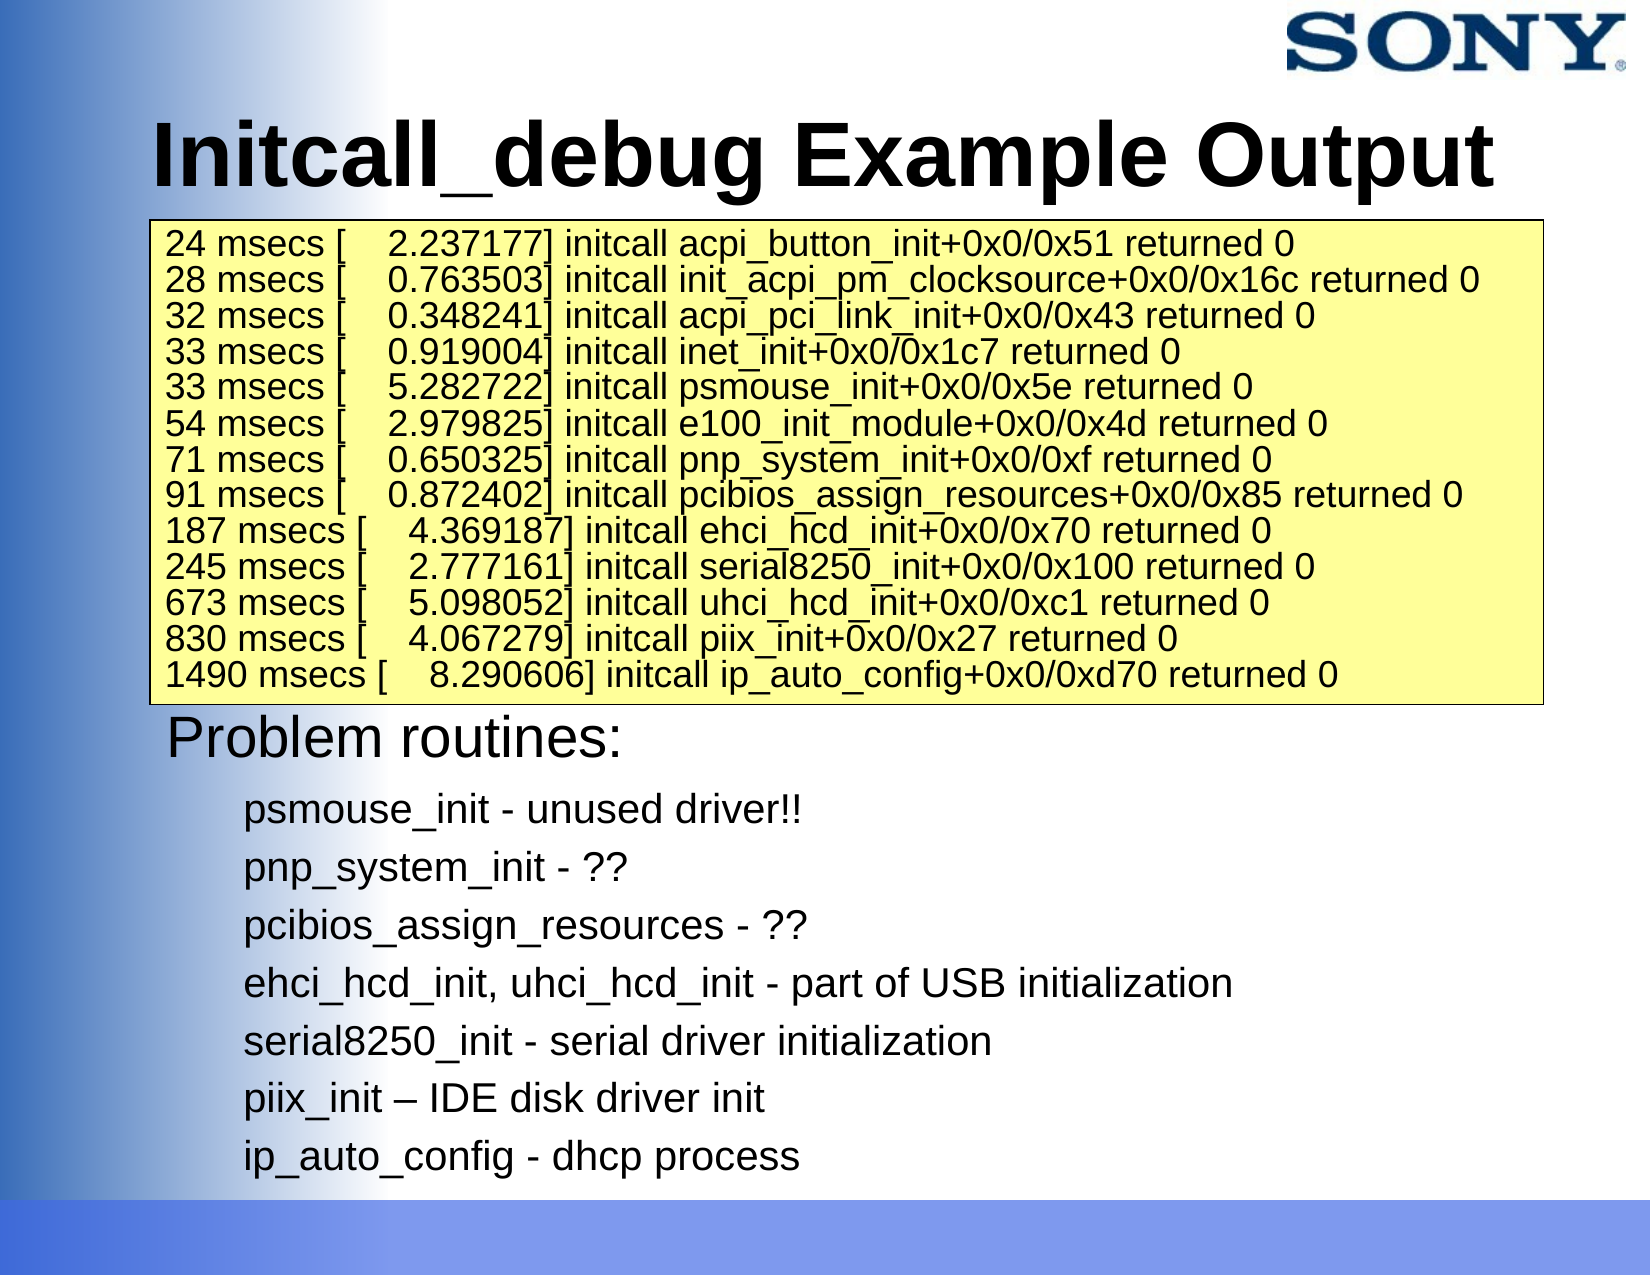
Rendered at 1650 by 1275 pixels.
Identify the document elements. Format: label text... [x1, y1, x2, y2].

picture [1287, 0, 1626, 80]
text_box 24 msecs [ 2.237177] initcall acpi_button_init+0x0/0x51 returned 0 28 msecs [ 0.763503] initcall init_acpi_pm_clocksource+0x0/0x16c returned 0 32 msecs [ 0.348241] initcall acpi_pci_link_init+0x0/0x43 returned 0 33 msecs [ 0.919004] initcall inet_init+0x0/0x1c7 returned 0 33 msecs [ 5.282722] initcall psmouse_init+0x0/0x5e returned 0 54 msecs [ 2.979825] initcall e100_init_module+0x0/0x4d returned 0 71 msecs [ 0.650325] initcall pnp_system_init+0x0/0xf returned 0 91 msecs [ 0.872402] initcall pcibios_assign_resources+0x0/0x85 returned 0 187 msecs [ 4.369187] initcall ehci_hcd_init+0x0/0x70 returned 0 245 msecs [ 2.777161] initcall serial8250_init+0x0/0x100 returned 0 673 msecs [ 5.098052] initcall uhci_hcd_init+0x0/0xc1 returned 0 830 msecs [ 4.067279] initcall piix_init+0x0/0x27 returned 0 1490 msecs [ 8.290606] initcall ip_auto_config+0x0/0xd70 returned 0 [150, 219, 1544, 705]
list Problem routines: psmouse_init - unused driver!! pnp_system_init - ?? pcibios_assign_resources - ?? ehci_hcd_init, uhci_hcd_init - part of USB initialization serial8250_init - serial driver initialization piix_init – IDE disk driver init ip_auto_config - dhcp process [149, 721, 1595, 1200]
title Initcall_debug Example Output [149, 74, 1499, 250]
